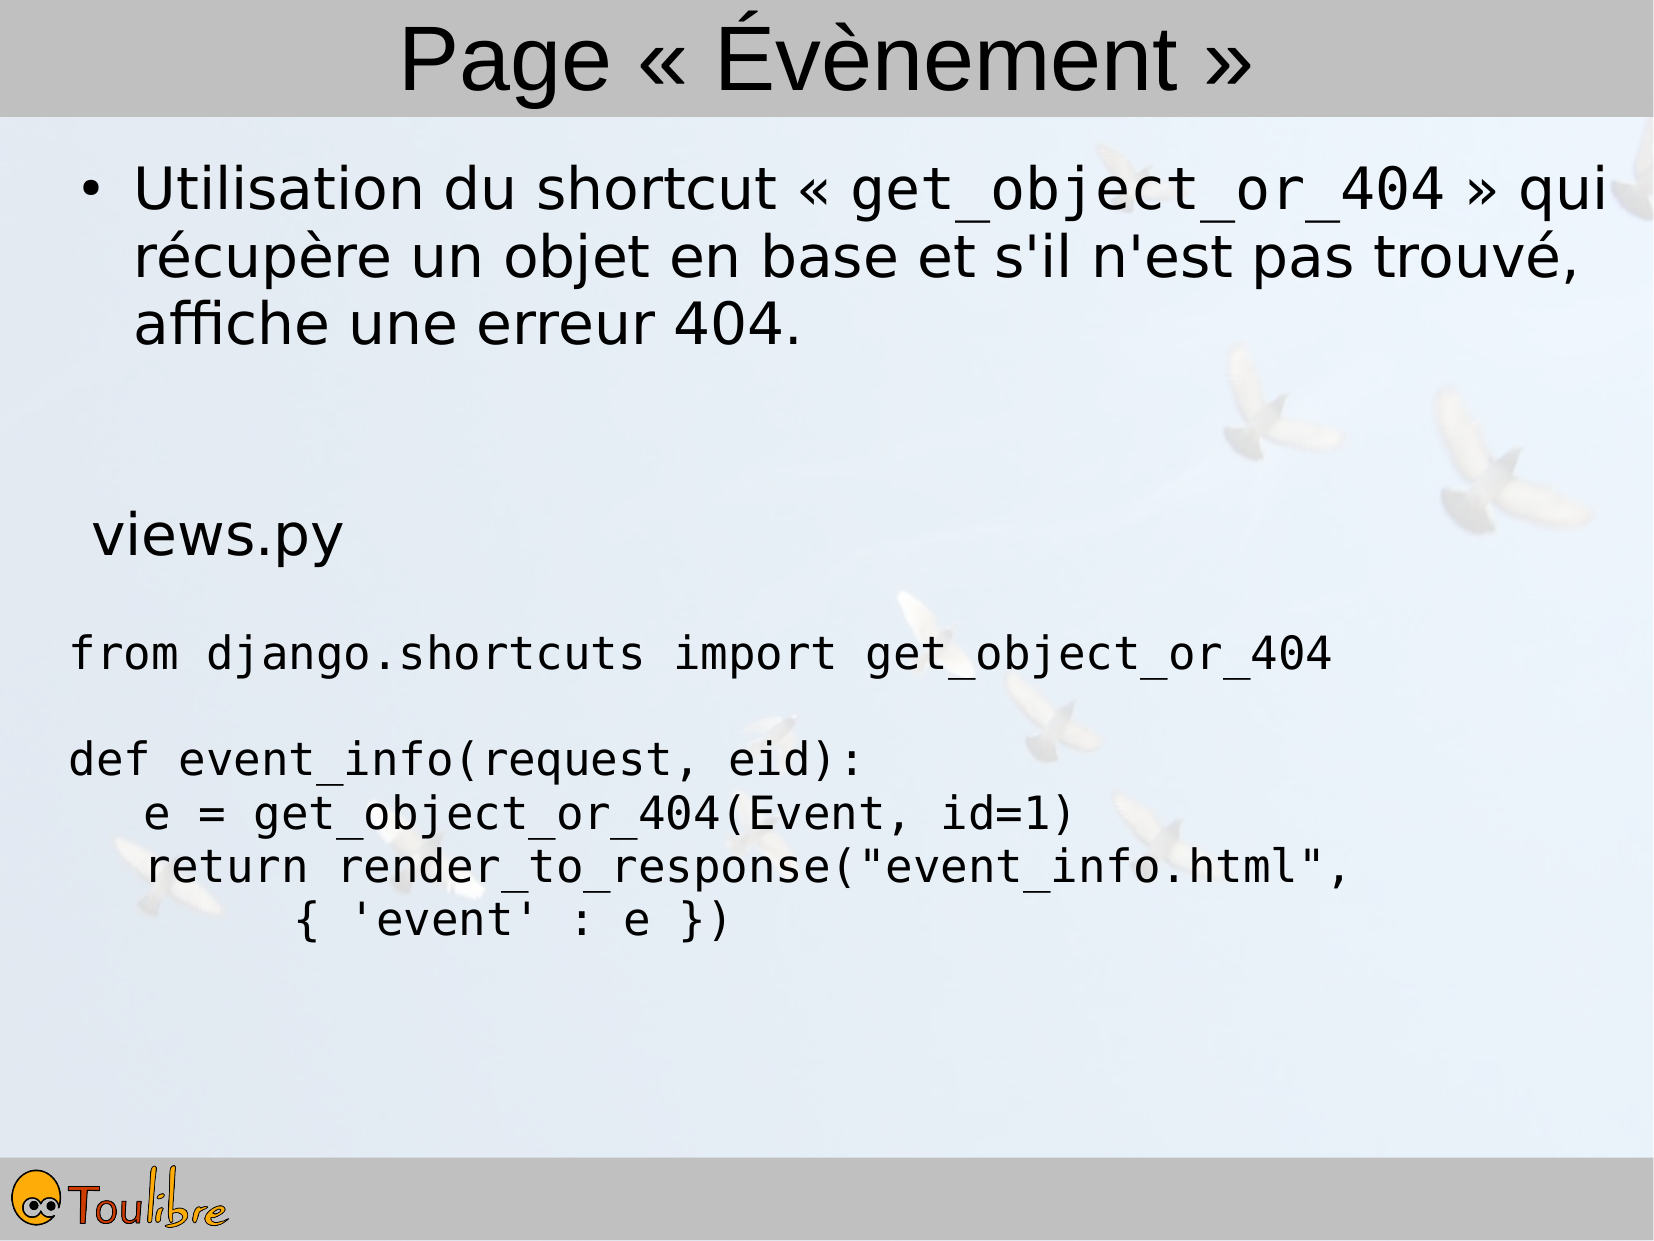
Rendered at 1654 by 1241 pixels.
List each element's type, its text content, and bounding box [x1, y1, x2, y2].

text_box from django.shortcuts import get_object_or_404 def event_info(request, eid): e = get_object_or_404(Event, id=1) return render_to_response("event_info.html", { 'event' : e }) [53, 619, 1643, 954]
list Utilisation du shortcut « get_object_or_404 » qui récupère un objet en base et s'il n'est pas trouvé, affiche une erreur 404. [62, 155, 1621, 436]
title Page « Évènement » [0, 0, 1654, 117]
picture [11, 1165, 229, 1228]
text_box views.py [76, 493, 979, 577]
